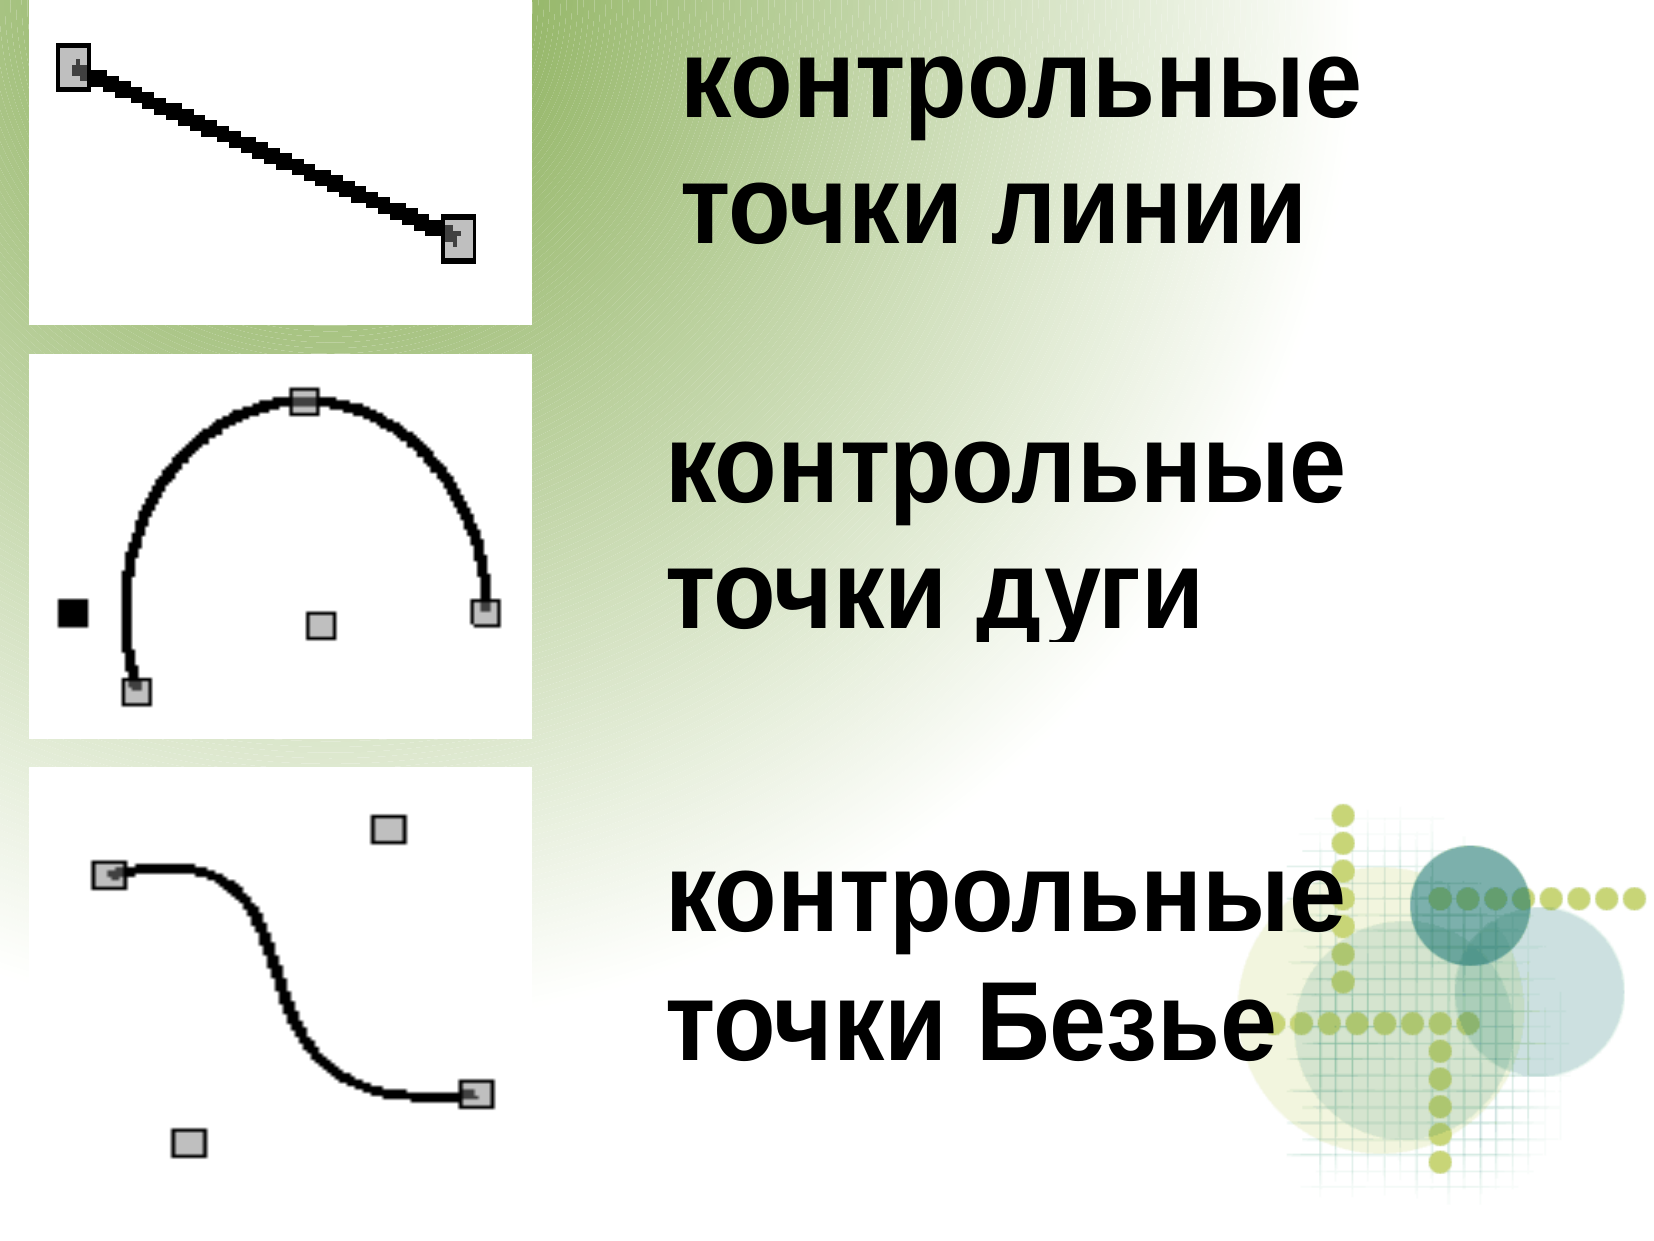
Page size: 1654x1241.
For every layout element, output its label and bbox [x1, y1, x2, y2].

chart [663, 413, 1608, 642]
picture [29, 354, 532, 739]
chart [663, 838, 1608, 1067]
picture [29, 767, 532, 1182]
chart [679, 29, 1624, 258]
picture [29, 0, 532, 325]
picture [1224, 792, 1654, 1211]
